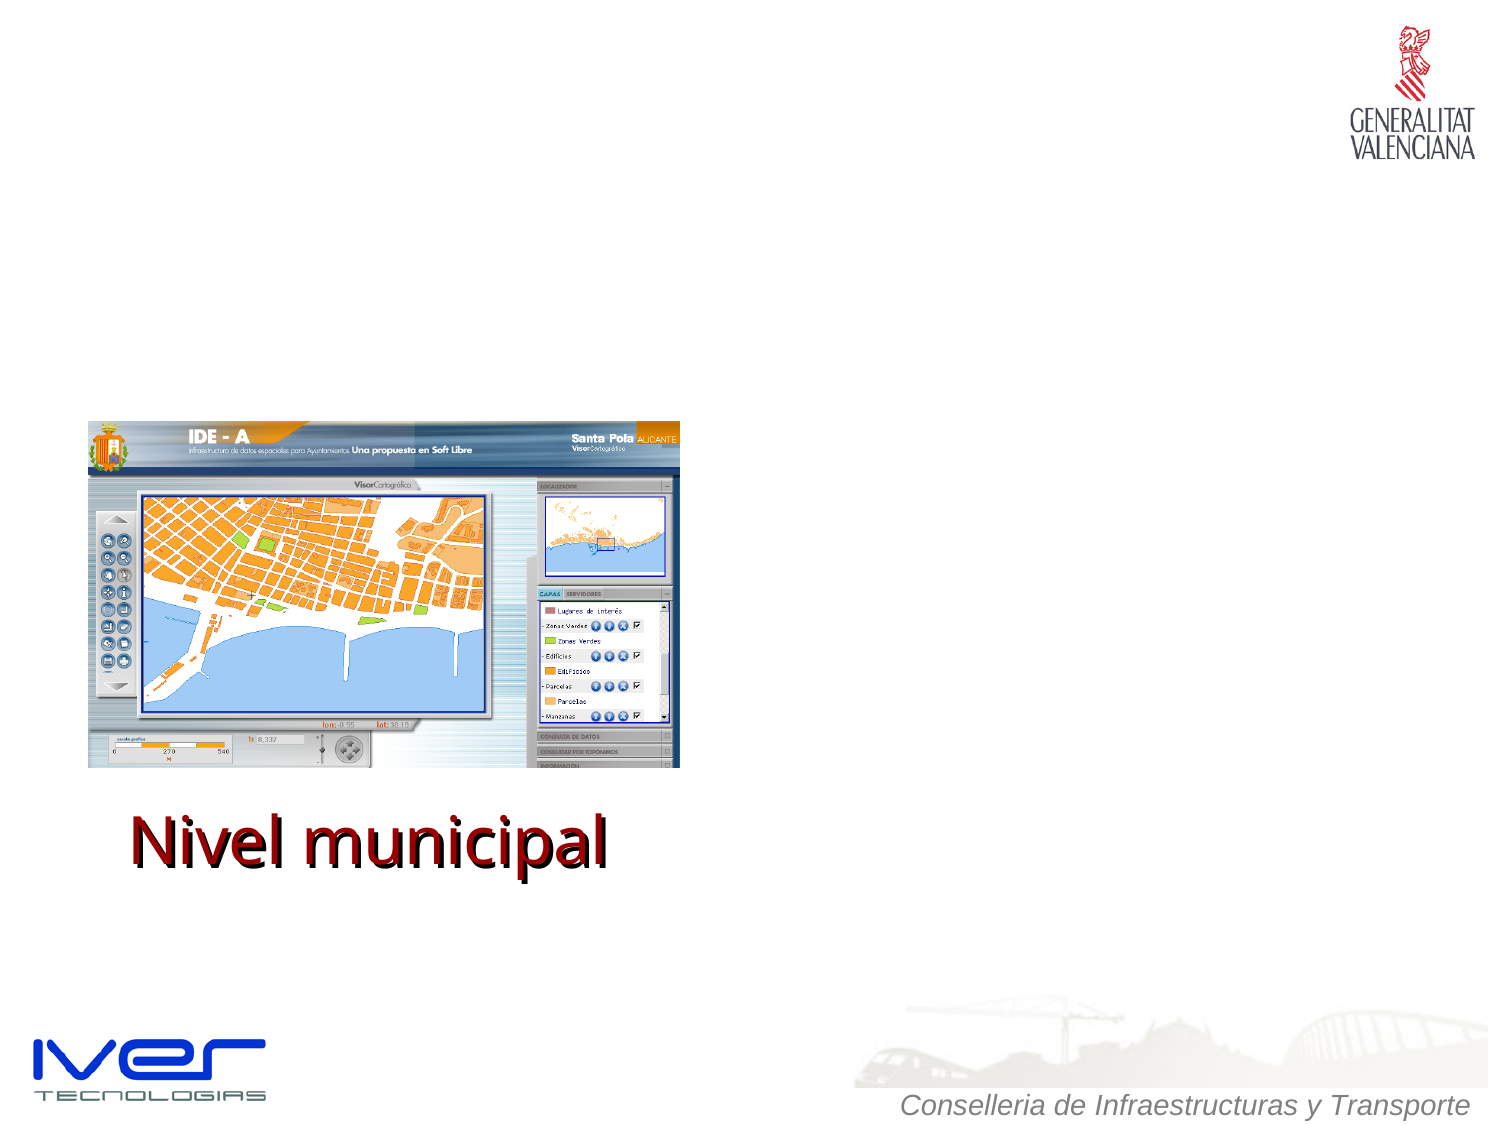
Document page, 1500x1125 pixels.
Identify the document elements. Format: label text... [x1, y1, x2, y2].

text_box Nivel municipal [112, 774, 624, 893]
picture [29, 1033, 266, 1113]
picture [1349, 24, 1476, 160]
picture [850, 990, 1488, 1088]
picture [88, 421, 680, 768]
